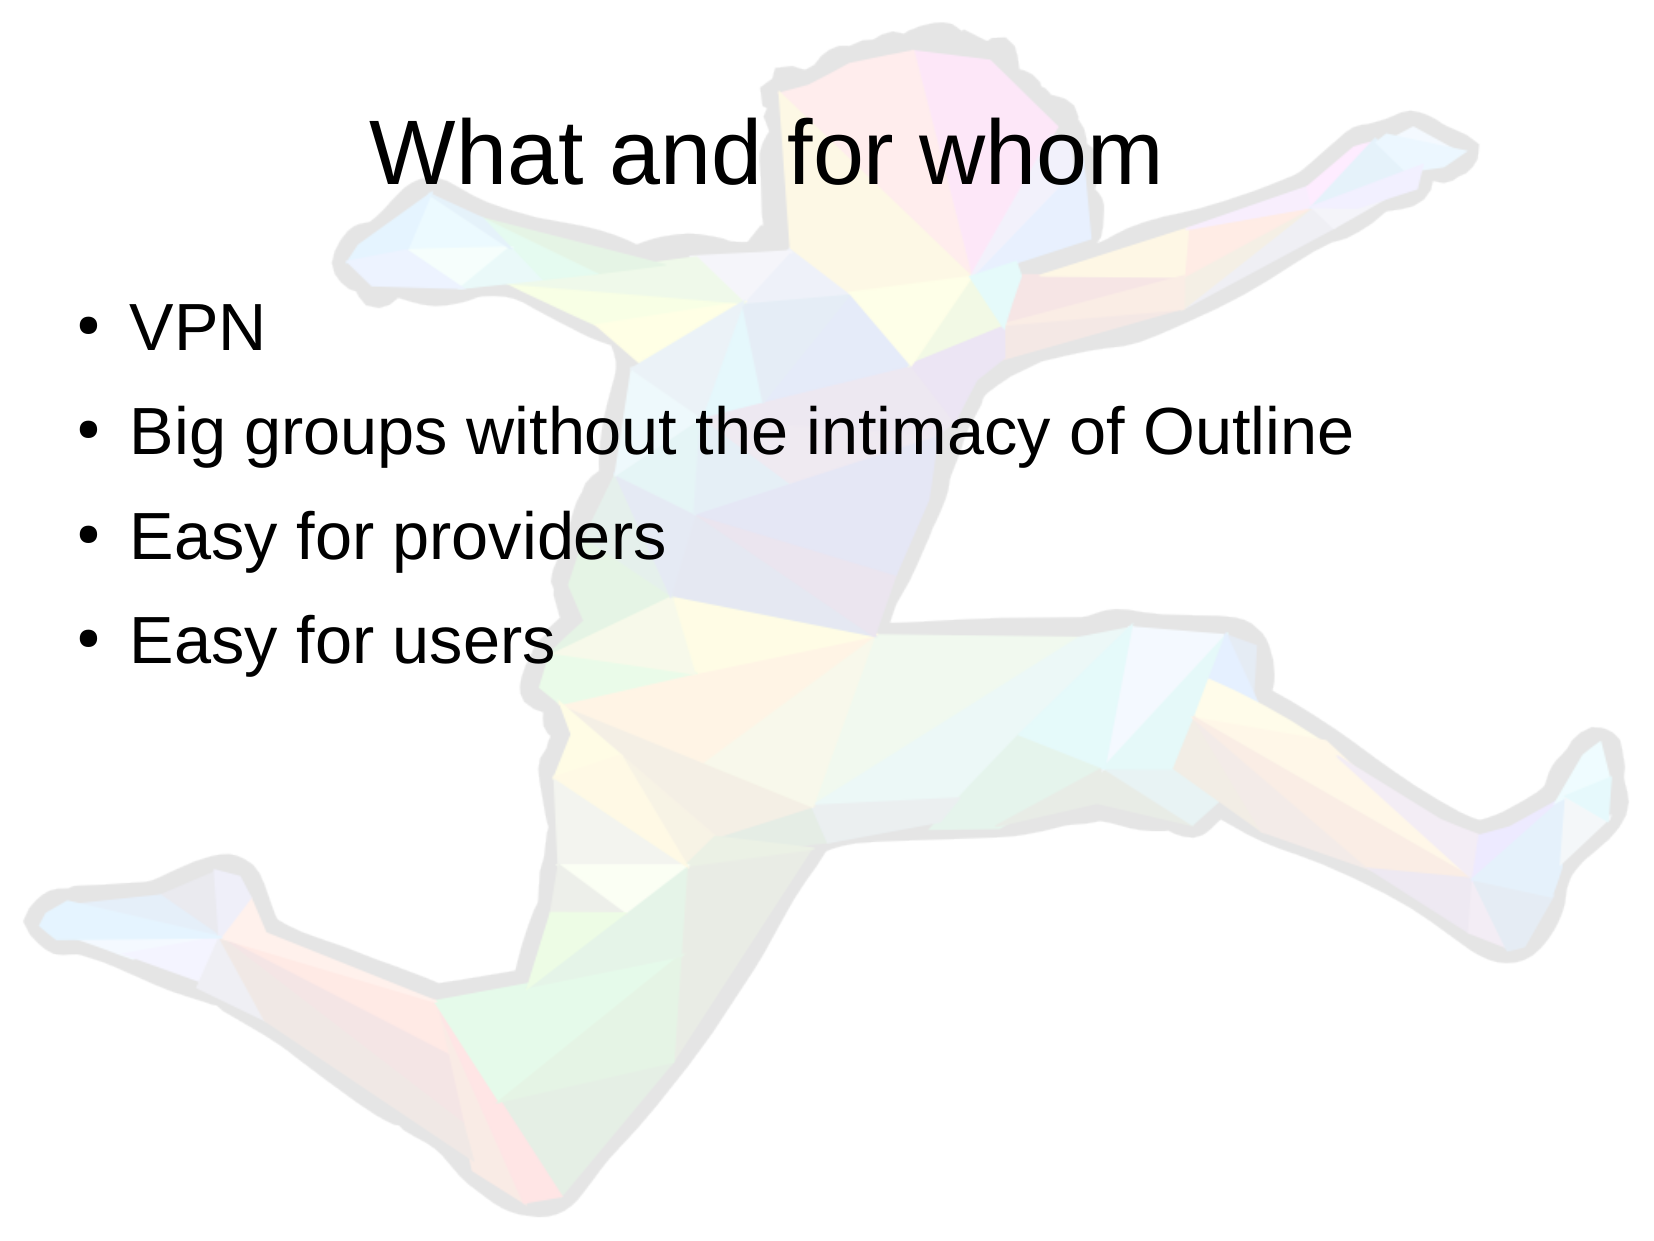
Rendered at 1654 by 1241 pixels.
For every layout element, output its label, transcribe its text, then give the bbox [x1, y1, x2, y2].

title What and for whom [58, 49, 1477, 257]
list VPN Big groups without the intimacy of Outline Easy for providers Easy for users [58, 290, 1477, 1109]
